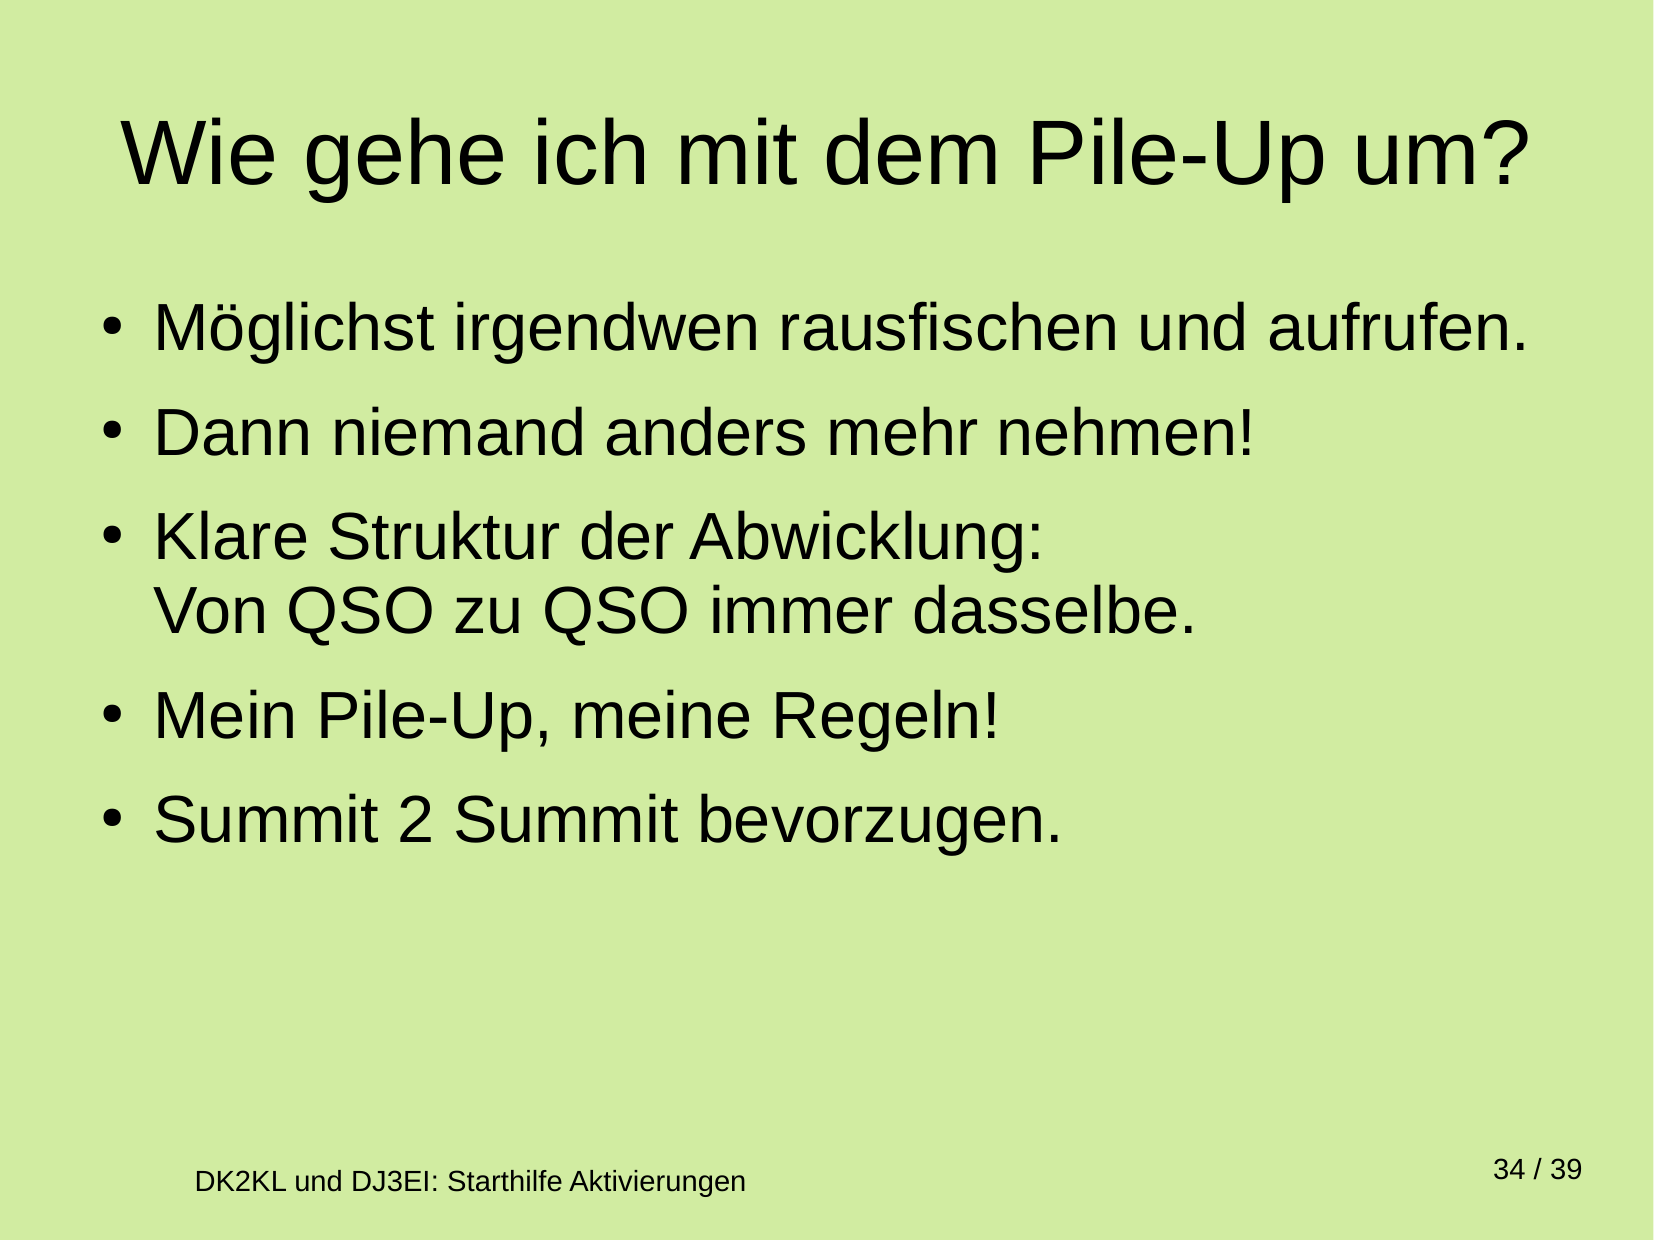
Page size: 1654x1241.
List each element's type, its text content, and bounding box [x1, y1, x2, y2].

list Möglichst irgendwen rausfischen und aufrufen. Dann niemand anders mehr nehmen! Klare Struktur der Abwicklung: Von QSO zu QSO immer dasselbe. Mein Pile-Up, meine Regeln! Summit 2 Summit bevorzugen. [82, 290, 1571, 1010]
title Wie gehe ich mit dem Pile-Up um? [82, 49, 1571, 257]
